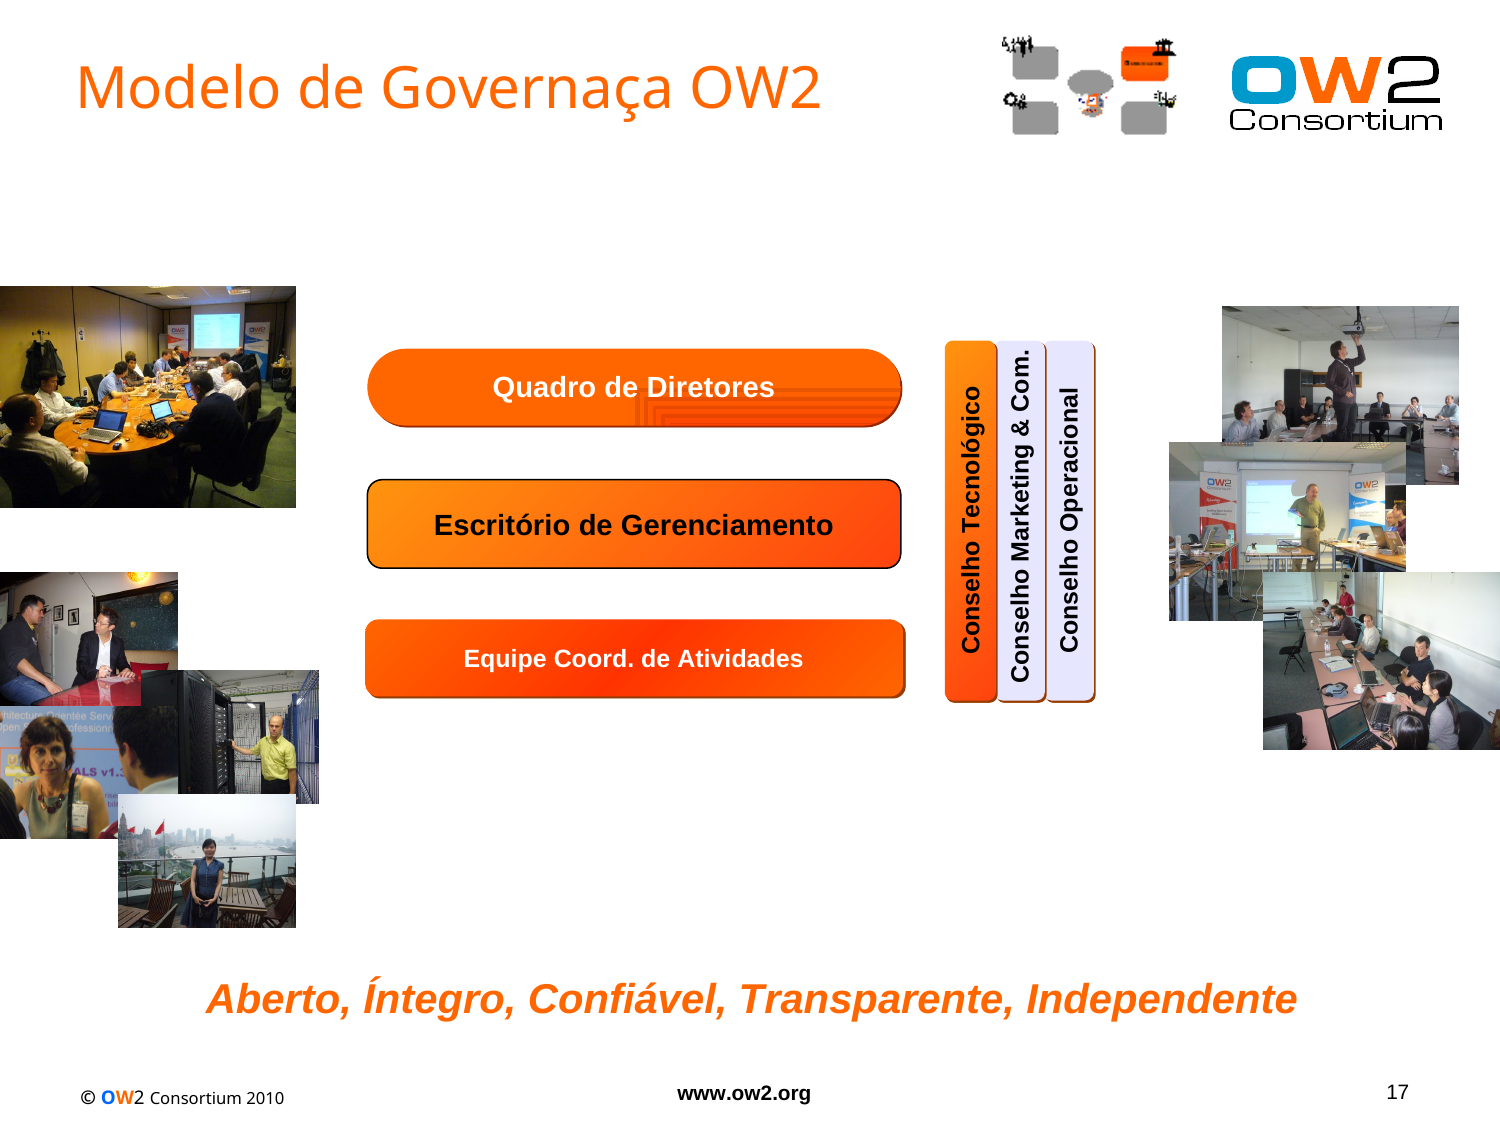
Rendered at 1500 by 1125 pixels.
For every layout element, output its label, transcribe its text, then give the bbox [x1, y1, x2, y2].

text_box Conselho Operacional [1044, 340, 1094, 701]
text_box Conselho Tecnológico [944, 340, 996, 701]
picture [0, 572, 319, 928]
text_box Escritório de Gerenciamento [367, 479, 901, 569]
text_box Aberto, Íntegro, Confiável, Transparente, Independente [190, 965, 1314, 1031]
picture [0, 286, 296, 508]
text_box Quadro de Diretores [367, 348, 901, 426]
picture [1002, 31, 1178, 138]
picture [1169, 306, 1500, 751]
picture [1224, 47, 1450, 134]
text_box Equipe Coord. de Atividades [365, 619, 903, 697]
text_box Conselho Marketing & Com. [995, 340, 1045, 701]
title Modelo de Governaça OW2 [74, 45, 1175, 176]
